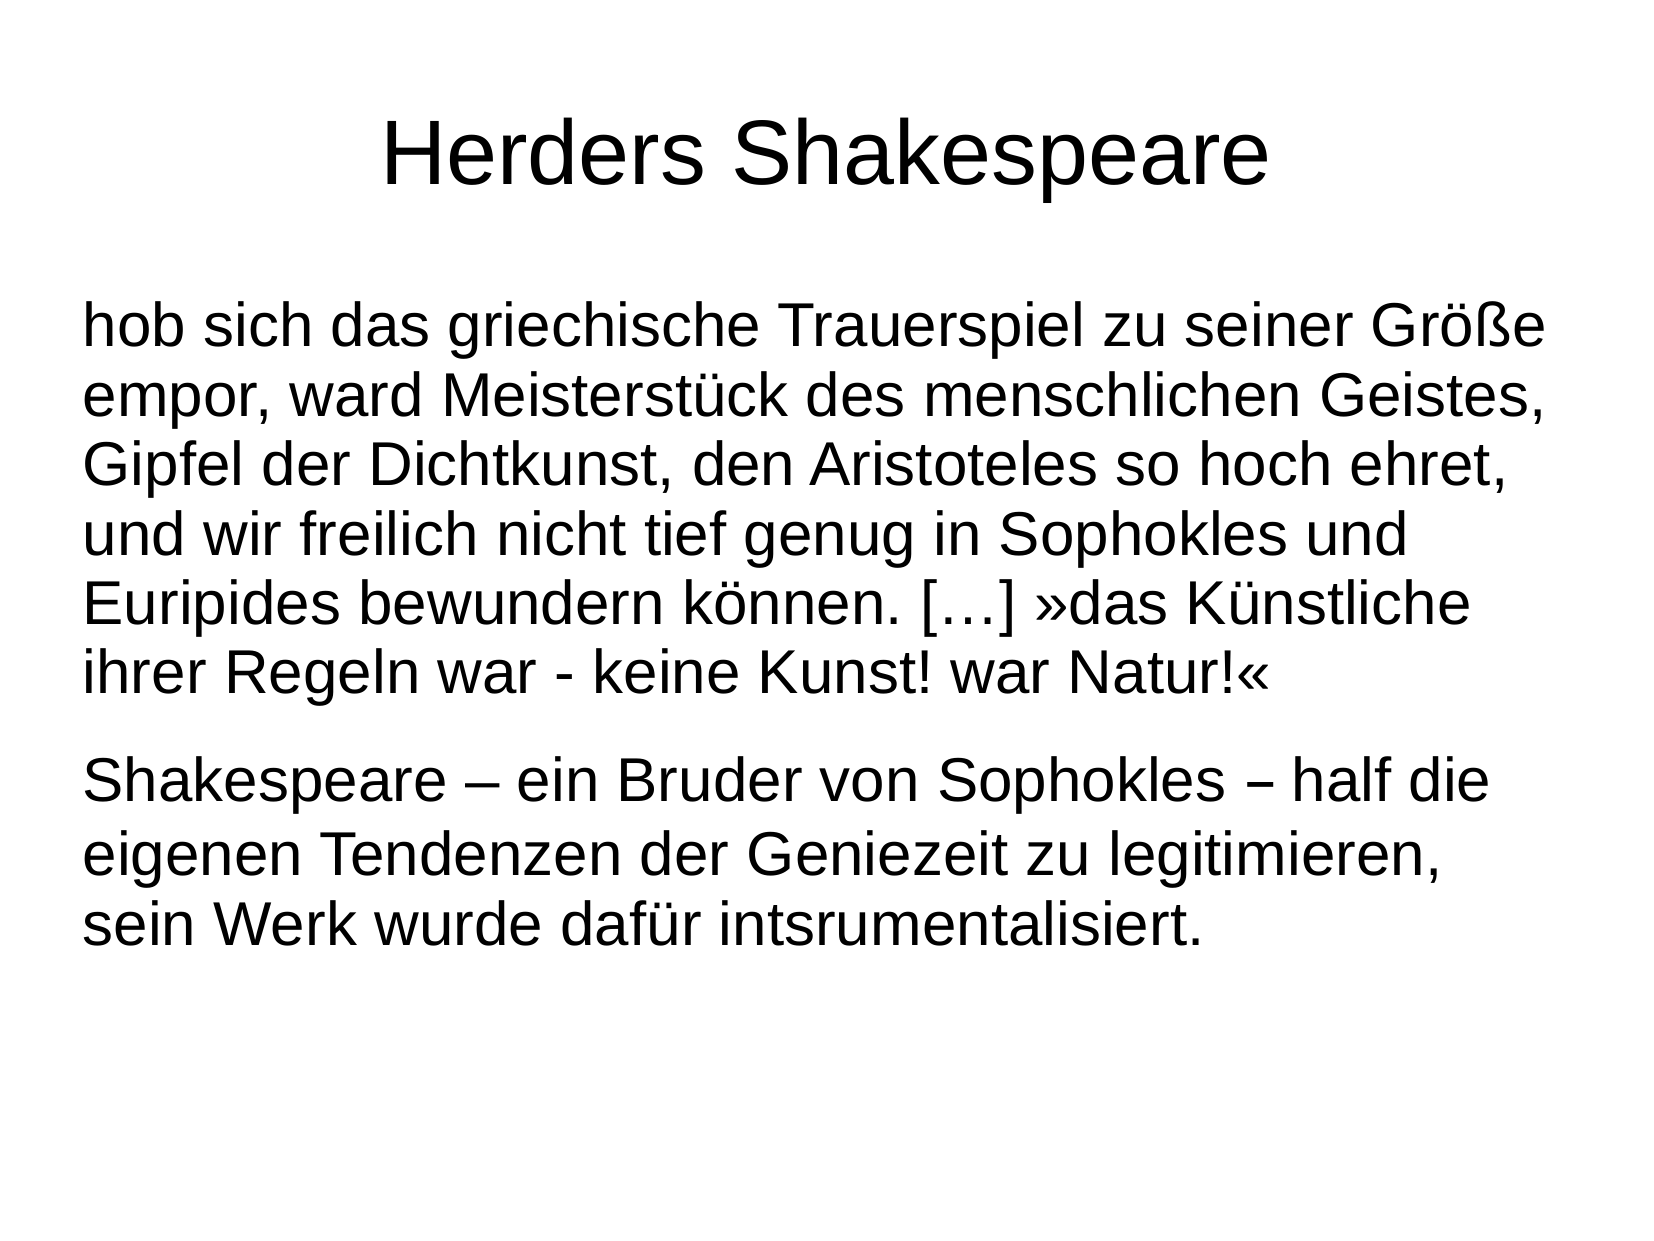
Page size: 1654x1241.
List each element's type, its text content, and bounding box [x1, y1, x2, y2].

list hob sich das griechische Trauerspiel zu seiner Größe empor, ward Meisterstück des menschlichen Geistes, Gipfel der Dichtkunst, den Aristoteles so hoch ehret, und wir freilich nicht tief genug in Sophokles und Euripides bewundern können. […] »das Künstliche ihrer Regeln war - keine Kunst! war Natur!« Shakespeare – ein Bruder von Sophokles – half die eigenen Tendenzen der Geniezeit zu legitimieren, sein Werk wurde dafür intsrumentalisiert. [82, 290, 1571, 1010]
title Herders Shakespeare [82, 49, 1571, 257]
